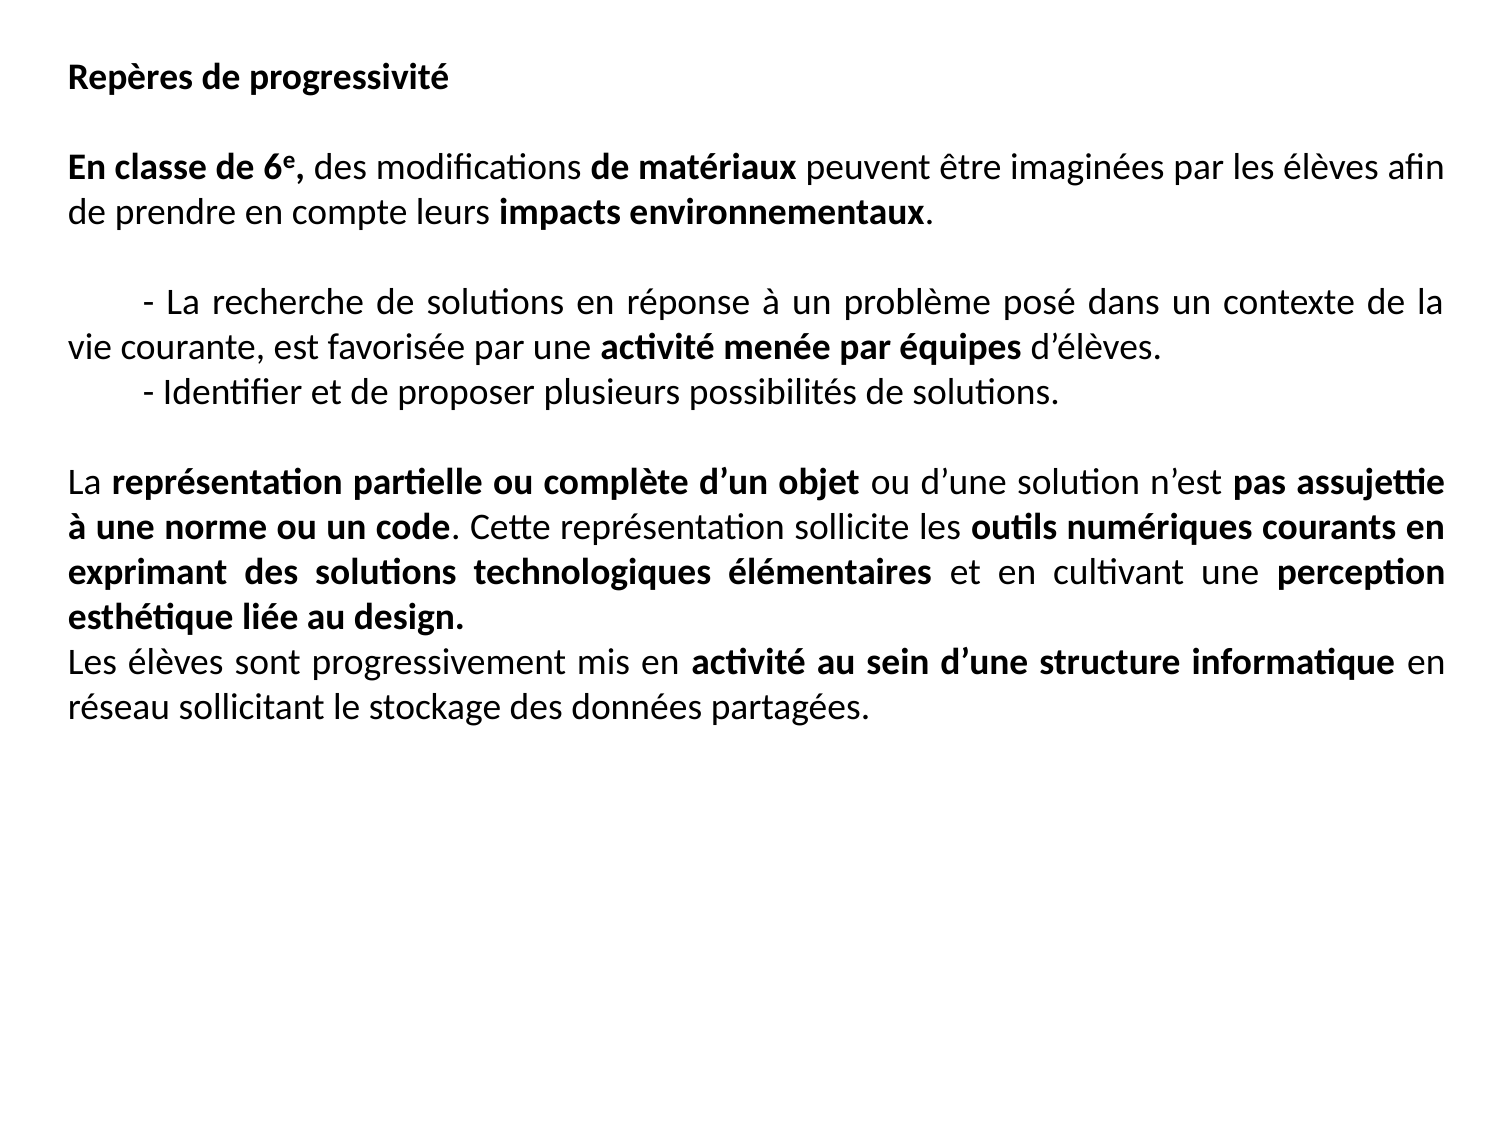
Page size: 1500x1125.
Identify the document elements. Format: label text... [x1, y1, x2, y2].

text_box Repères de progressivité En classe de 6e, des modifications de matériaux peuvent être imaginées par les élèves afin de prendre en compte leurs impacts environnementaux. - La recherche de solutions en réponse à un problème posé dans un contexte de la vie courante, est favorisée par une activité menée par équipes d’élèves. - Identifier et de proposer plusieurs possibilités de solutions. La représentation partielle ou complète d’un objet ou d’une solution n’est pas assujettie à une norme ou un code. Cette représentation sollicite les outils numériques courants en exprimant des solutions technologiques élémentaires et en cultivant une perception esthétique liée au design. Les élèves sont progressivement mis en activité au sein d’une structure informatique en réseau sollicitant le stockage des données partagées. [53, 45, 1461, 735]
